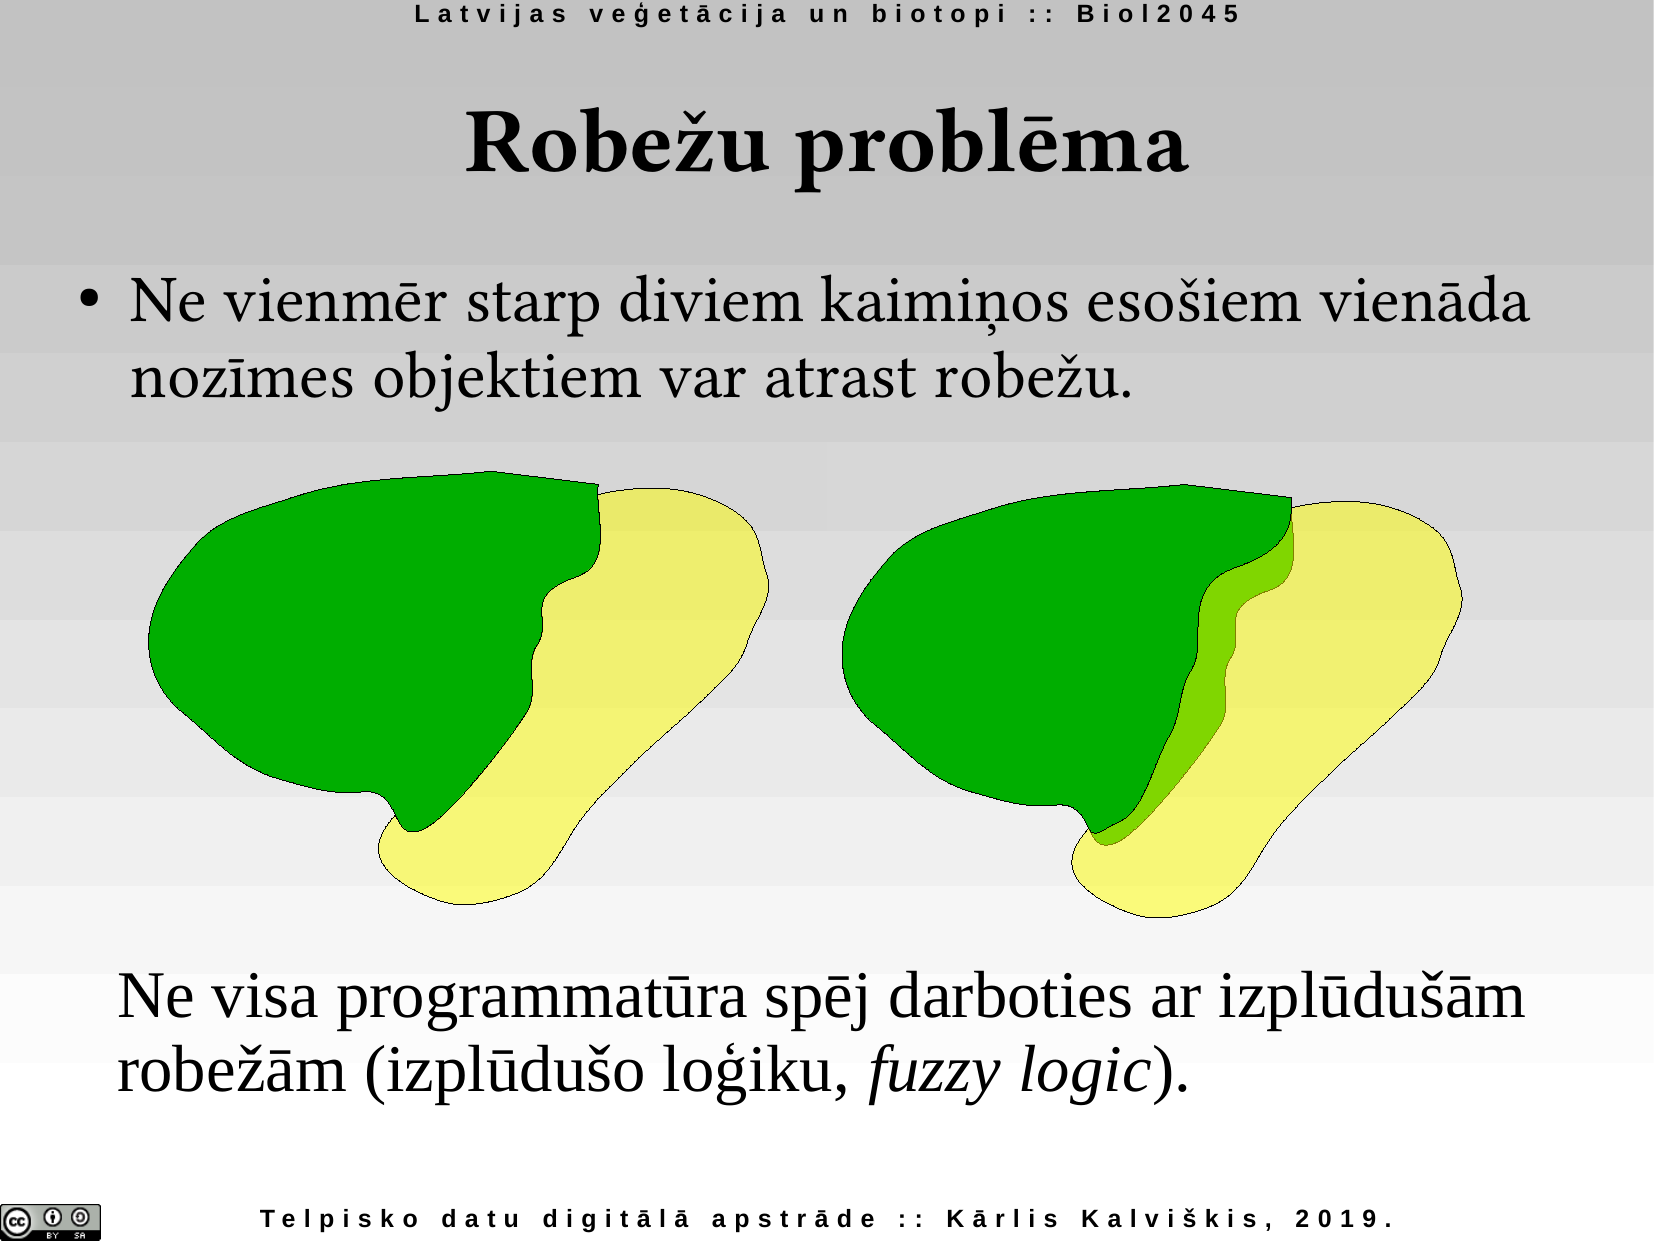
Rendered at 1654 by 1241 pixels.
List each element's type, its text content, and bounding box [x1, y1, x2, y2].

text_box [148, 471, 769, 905]
title Robežu problēma [59, 37, 1596, 246]
text_box Ne visa programmatūra spēj darboties ar izplūdušām robežām (izplūdušo loģiku, fuzzy logic). [117, 958, 1590, 1107]
picture [0, 0, 1654, 1241]
list Ne vienmēr starp diviem kaimiņos esošiem vienāda nozīmes objektiem var atrast robežu. [59, 261, 1596, 1175]
text_box [842, 484, 1463, 918]
